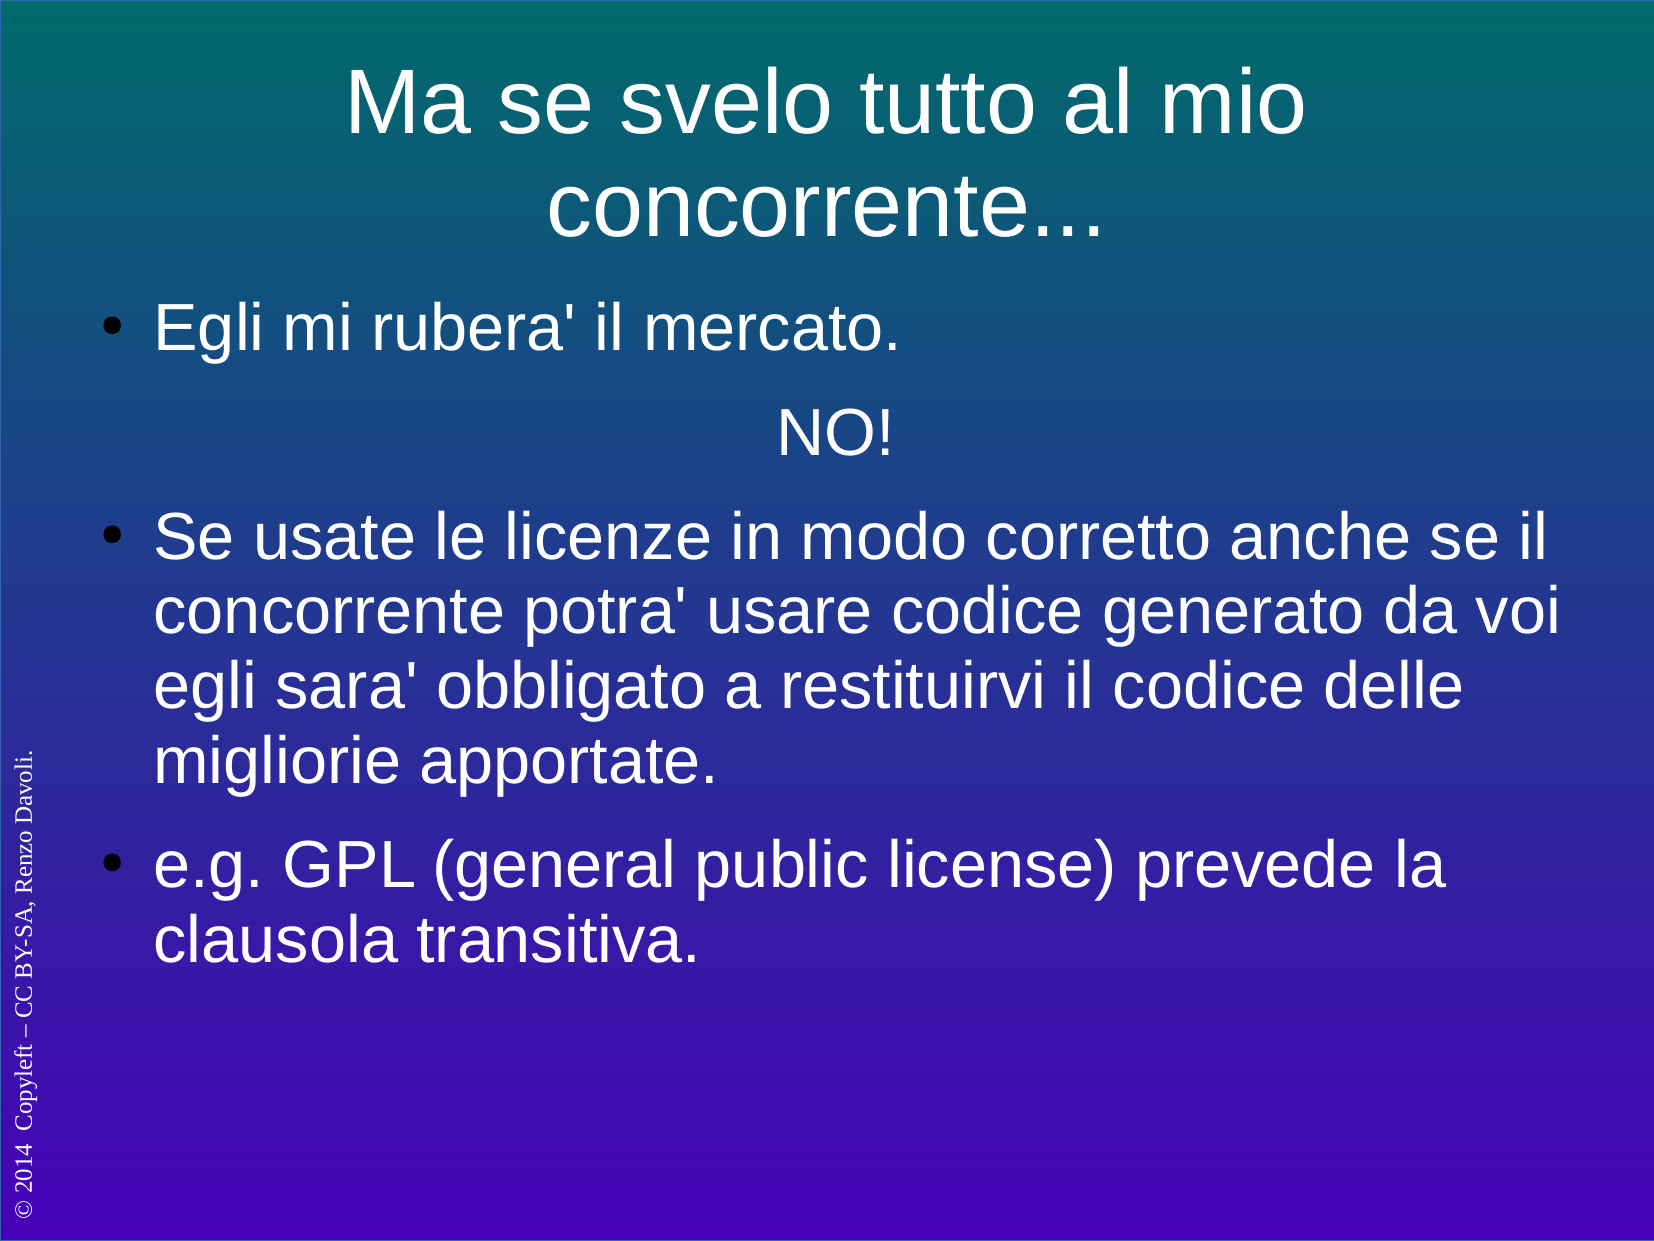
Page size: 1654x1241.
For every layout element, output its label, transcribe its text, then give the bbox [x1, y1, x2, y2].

list Egli mi rubera' il mercato. NO! Se usate le licenze in modo corretto anche se il concorrente potra' usare codice generato da voi egli sara' obbligato a restituirvi il codice delle migliorie apportate. e.g. GPL (general public license) prevede la clausola transitiva. [82, 290, 1571, 1094]
title Ma se svelo tutto al mio concorrente... [82, 50, 1571, 256]
